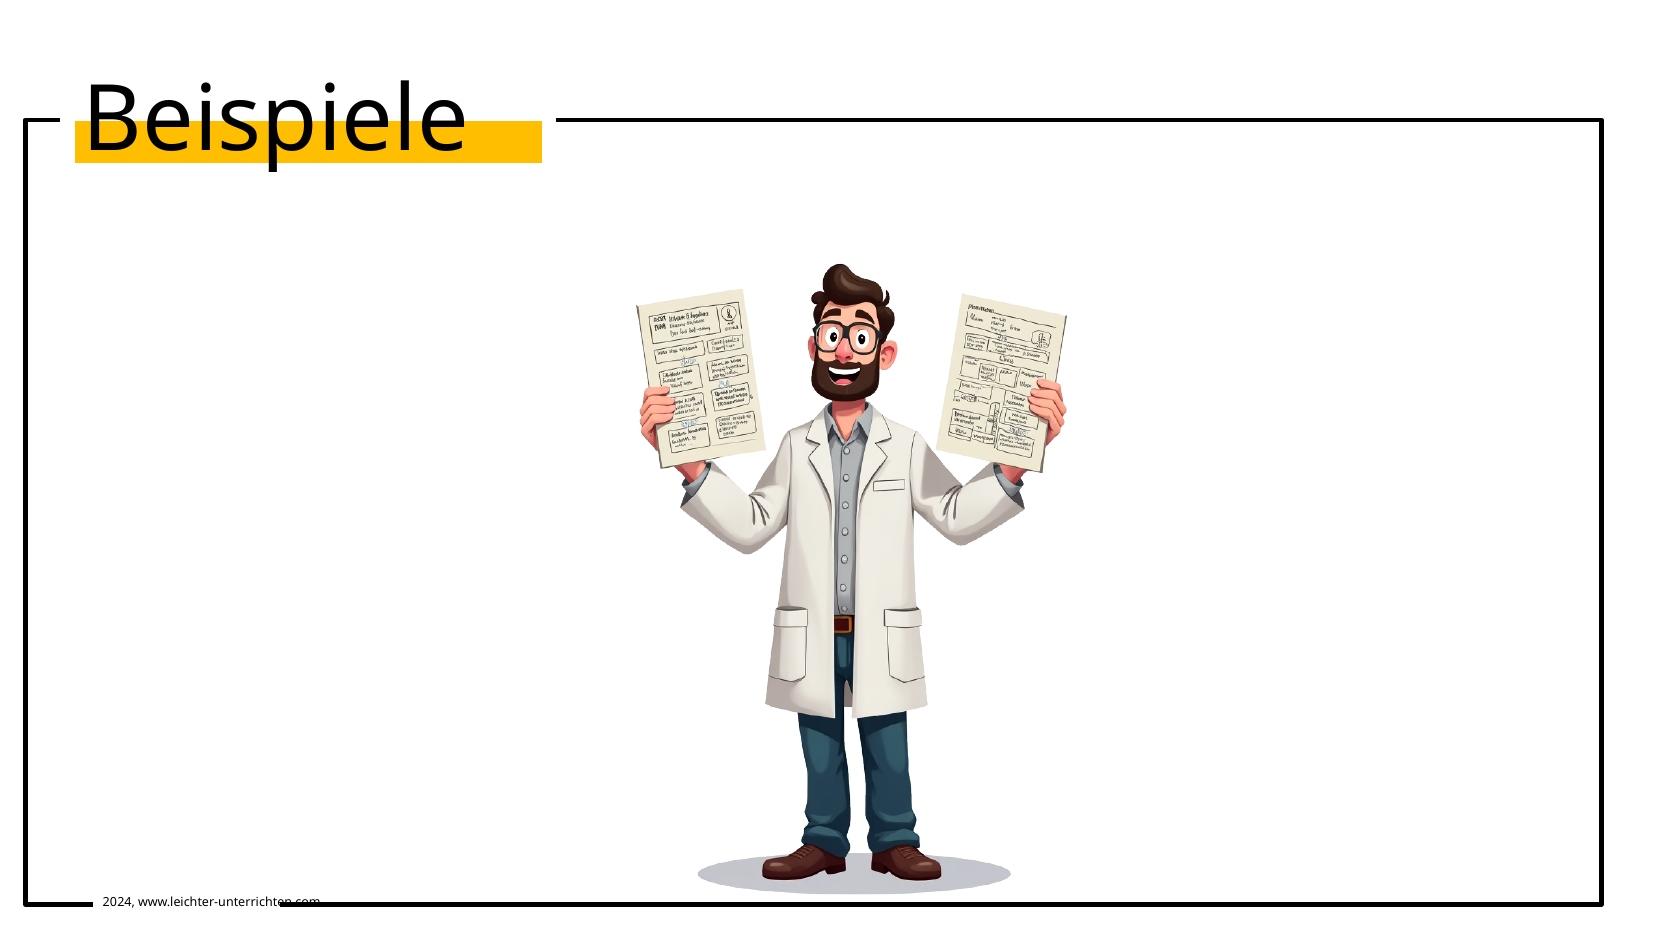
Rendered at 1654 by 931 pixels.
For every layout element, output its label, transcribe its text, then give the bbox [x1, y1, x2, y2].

title Beispiele [82, 37, 1571, 193]
picture [572, 221, 1133, 912]
